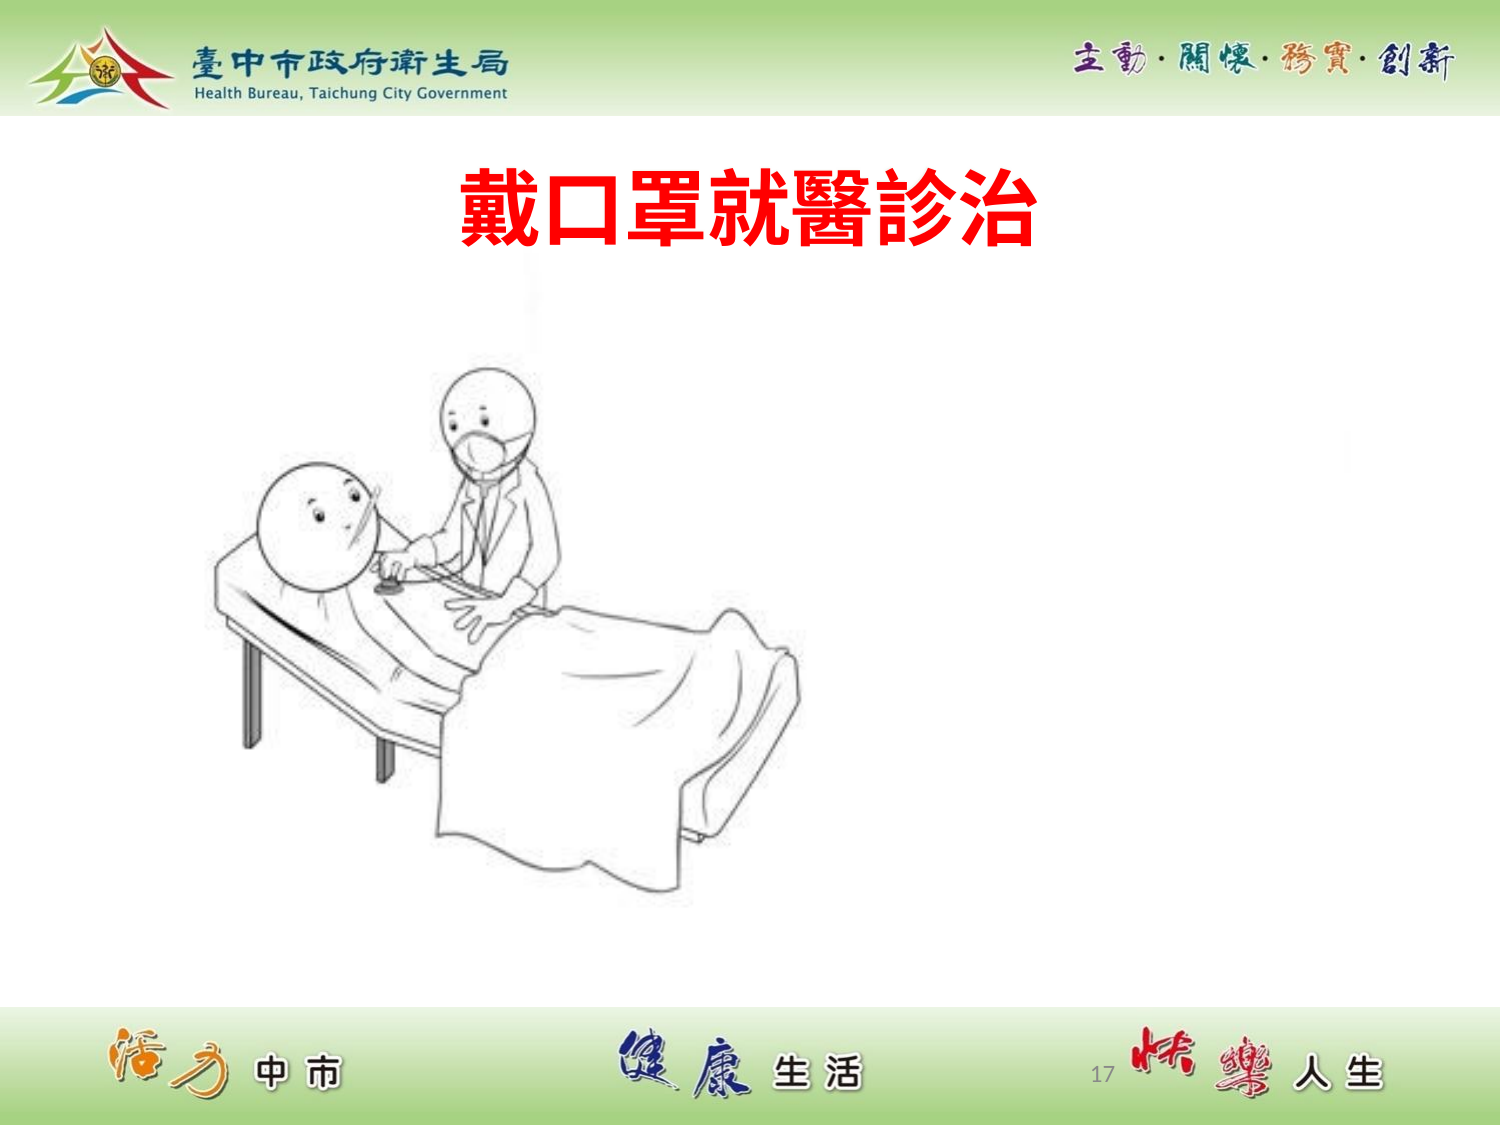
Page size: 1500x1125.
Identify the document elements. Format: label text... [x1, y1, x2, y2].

text_box [1074, 1042, 1426, 1103]
text_box 戴口罩就醫診治 [128, 148, 1371, 266]
picture [0, 116, 1500, 1007]
